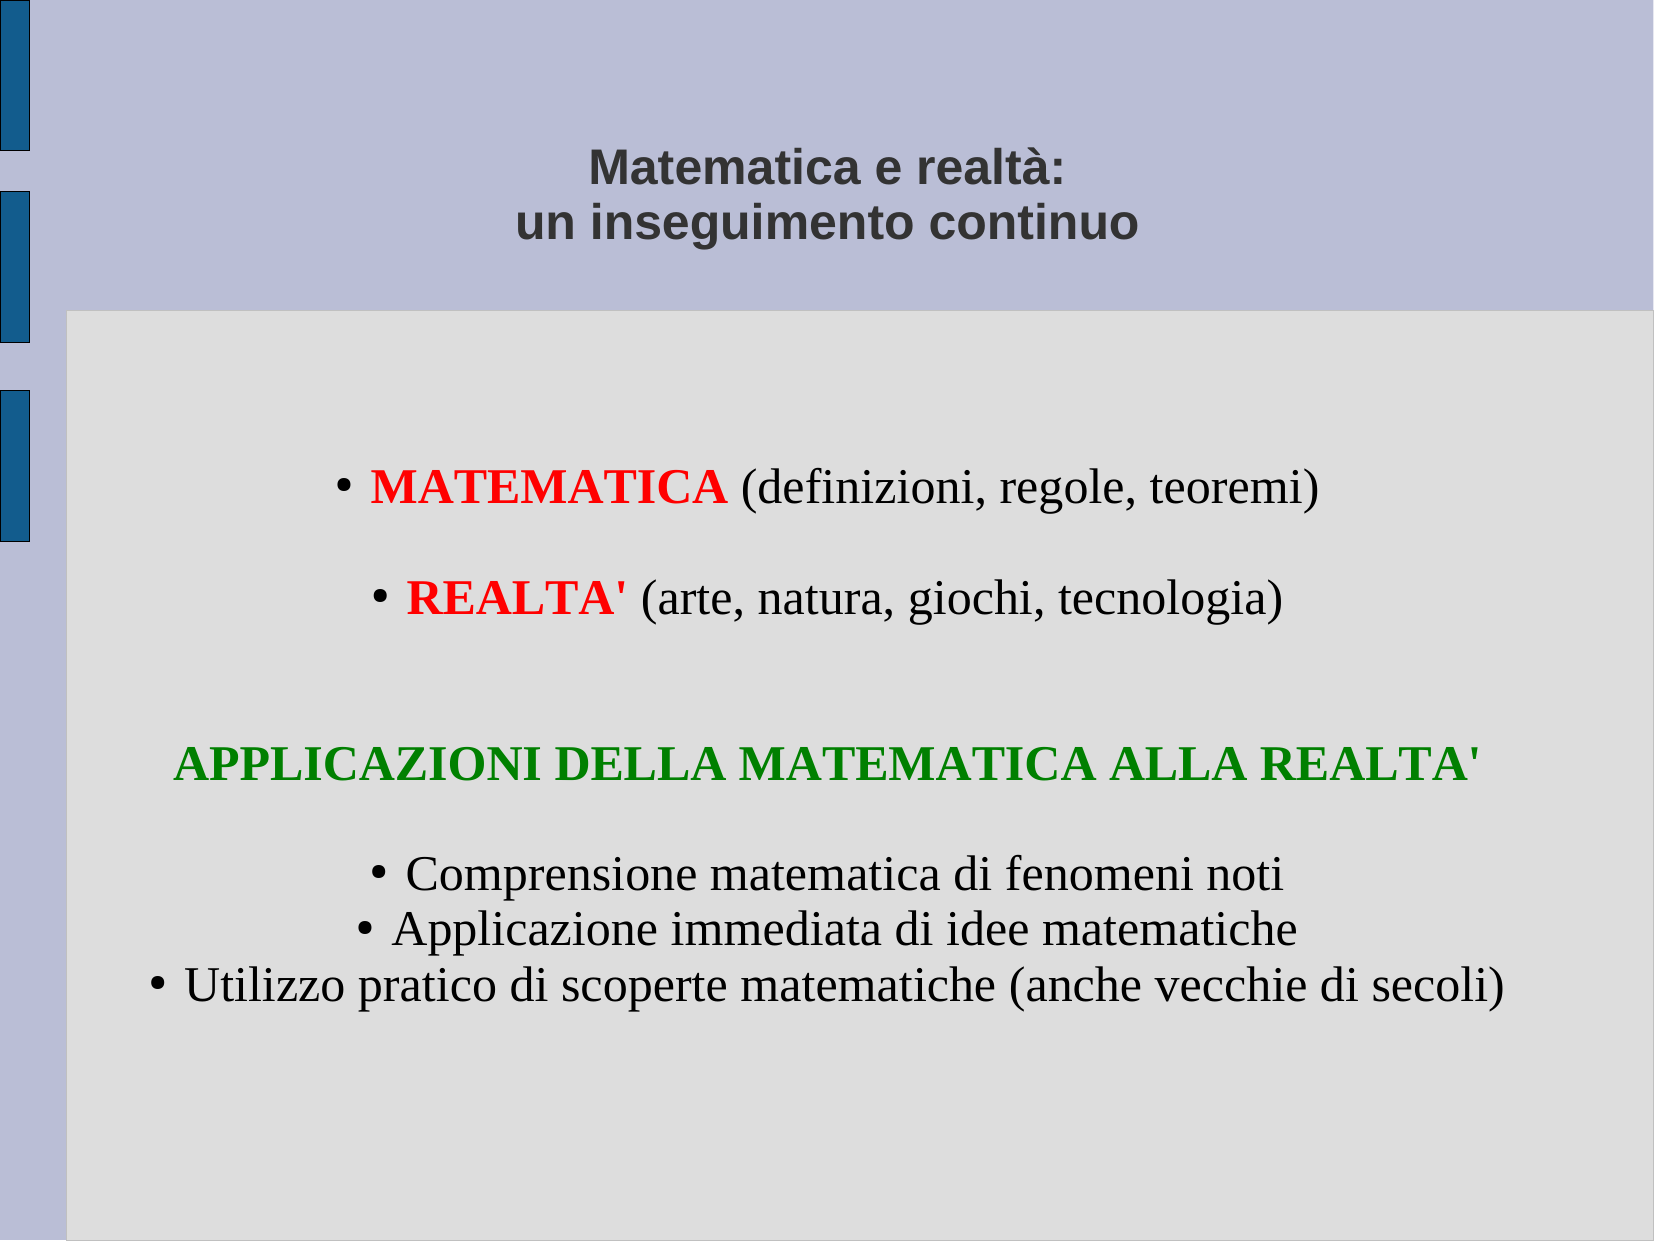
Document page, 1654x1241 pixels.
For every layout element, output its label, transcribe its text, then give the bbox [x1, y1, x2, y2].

subtitle MATEMATICA (definizioni, regole, teoremi) REALTA' (arte, natura, giochi, tecnologia) APPLICAZIONI DELLA MATEMATICA ALLA REALTA' Comprensione matematica di fenomeni noti Applicazione immediata di idee matematiche Utilizzo pratico di scoperte matematiche (anche vecchie di secoli) [121, 344, 1534, 1127]
title Matematica e realtà: un inseguimento continuo [121, 91, 1534, 299]
